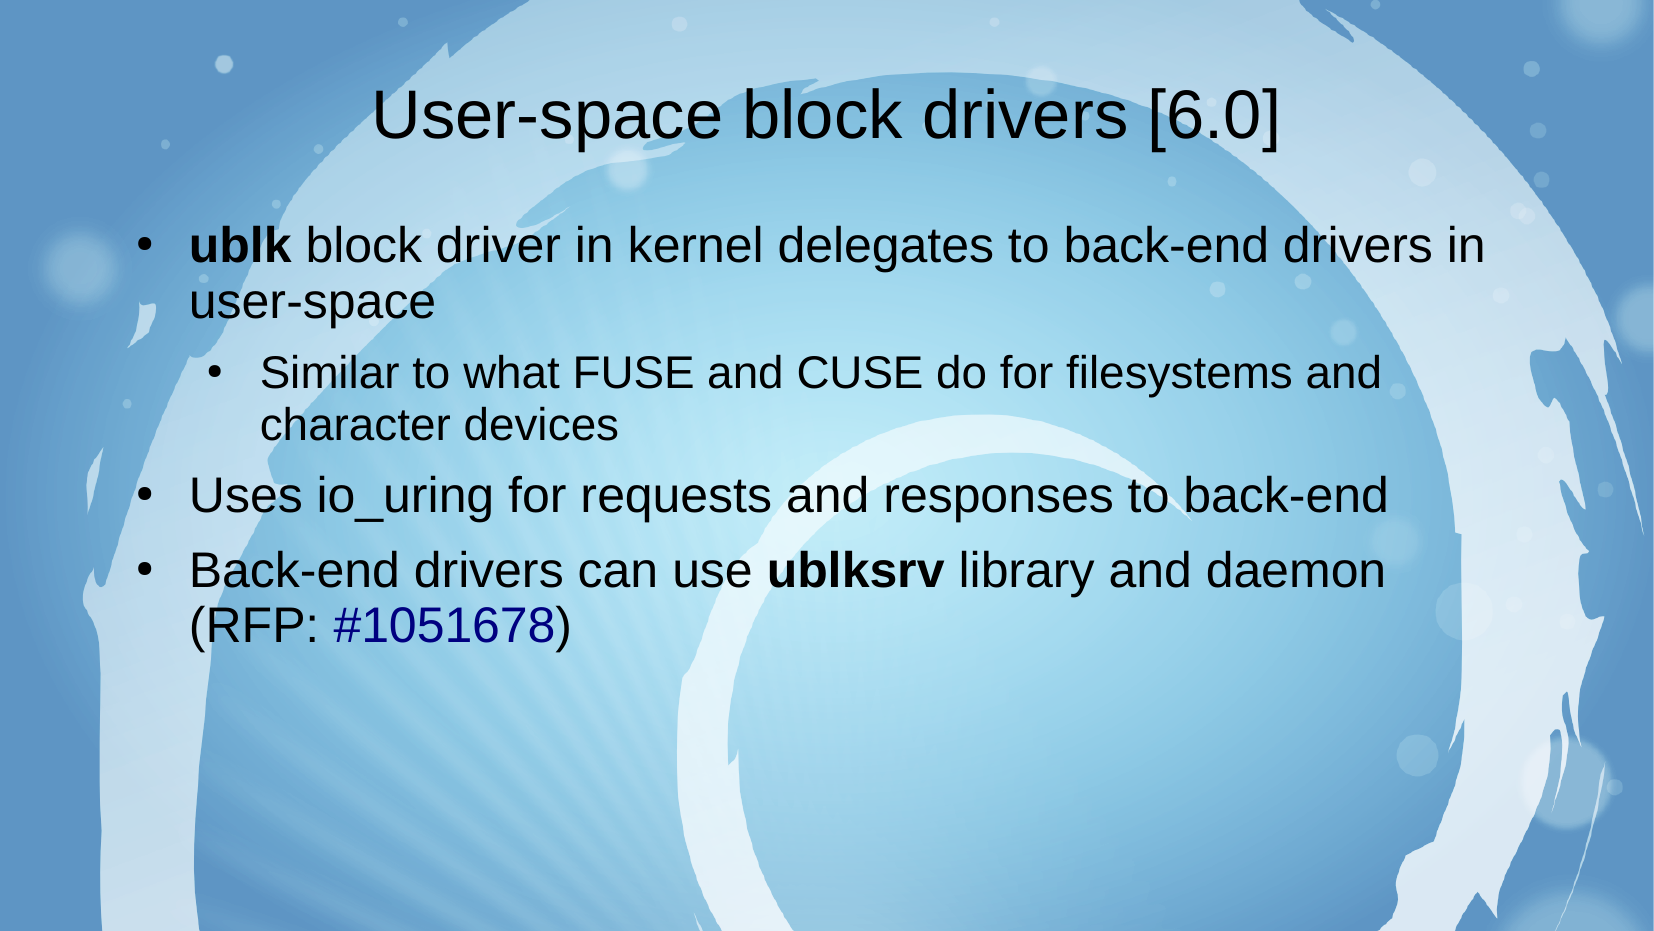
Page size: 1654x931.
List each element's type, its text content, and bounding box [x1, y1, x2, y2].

list ublk block driver in kernel delegates to back-end drivers in user-space Similar to what FUSE and CUSE do for filesystems and character devices Uses io_uring for requests and responses to back-end Back-end drivers can use ublksrv library and daemon (RFP: #1051678) [118, 217, 1536, 832]
picture [0, 0, 1654, 931]
title User-space block drivers [6.0] [118, 37, 1536, 193]
